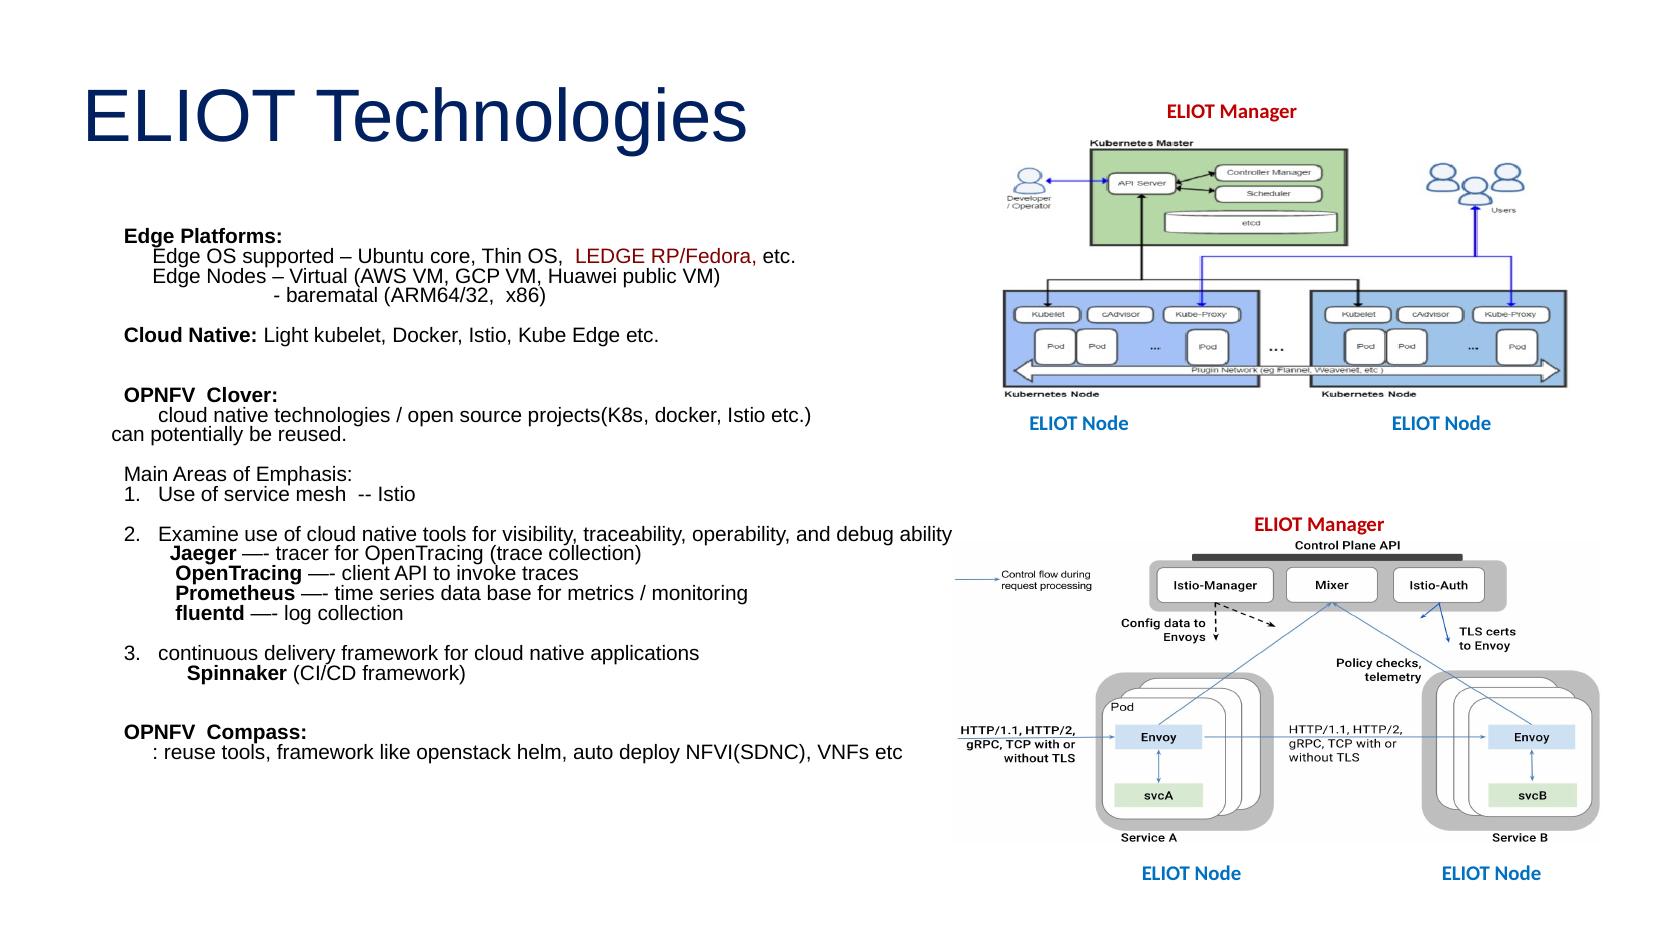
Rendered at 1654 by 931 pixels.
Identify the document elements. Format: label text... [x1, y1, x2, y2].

text_box ELIOT Manager [1151, 90, 1315, 131]
text_box [952, 540, 1602, 844]
list Edge Platforms: Edge OS supported – Ubuntu core, Thin OS, LEDGE RP/Fedora, etc. Edge Nodes – Virtual (AWS VM, GCP VM, Huawei public VM) - barematal (ARM64/32, x86) Cloud Native: Light kubelet, Docker, Istio, Kube Edge etc. OPNFV Clover: cloud native technologies / open source projects(K8s, docker, Istio etc.) can potentially be reused. Main Areas of Emphasis: 1. Use of service mesh -- Istio 2. Examine use of cloud native tools for visibility, traceability, operability, and debug ability Jaeger —- tracer for OpenTracing (trace collection) OpenTracing —- client API to invoke traces Prometheus —- time series data base for metrics / monitoring fluentd —- log collection 3. continuous delivery framework for cloud native applications Spinnaker (CI/CD framework) OPNFV Compass: : reuse tools, framework like openstack helm, auto deploy NFVI(SDNC), VNFs etc [76, 227, 1566, 827]
text_box ELIOT Node [1014, 402, 1177, 443]
text_box ELIOT Node [1126, 852, 1290, 893]
text_box ELIOT Manager [1239, 502, 1402, 544]
title ELIOT Technologies [82, 35, 1235, 189]
text_box ELIOT Node [1376, 402, 1540, 443]
text_box ELIOT Node [1427, 853, 1556, 893]
text_box [1002, 139, 1569, 397]
